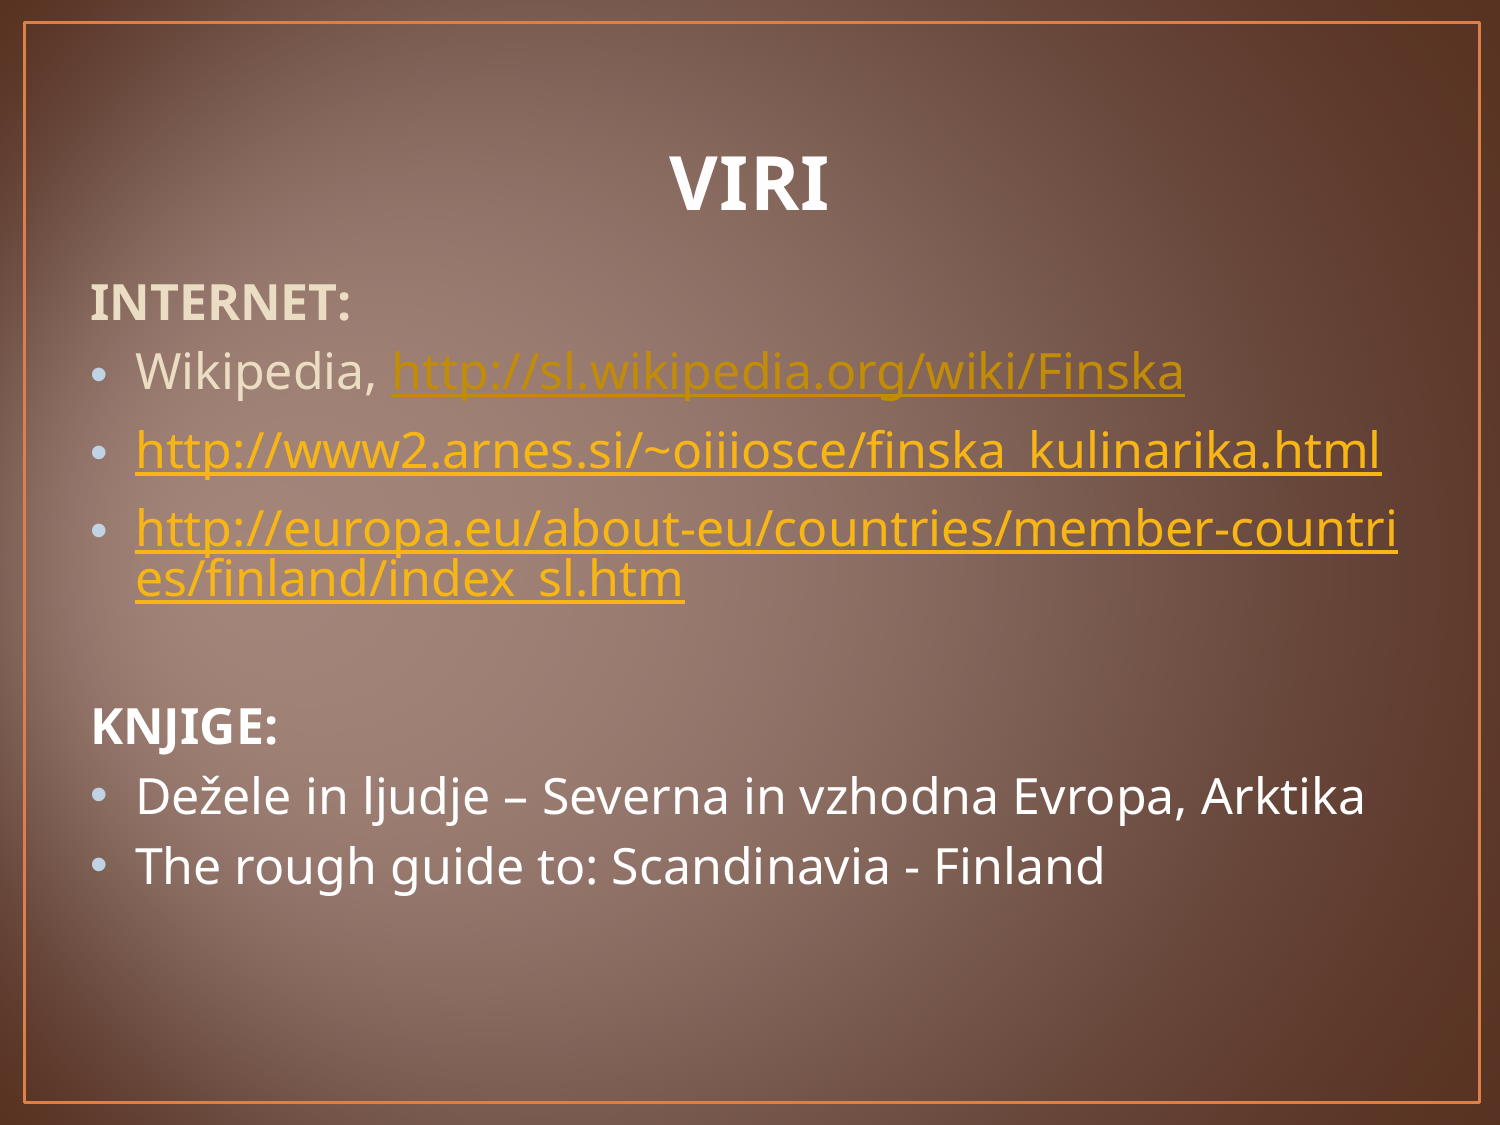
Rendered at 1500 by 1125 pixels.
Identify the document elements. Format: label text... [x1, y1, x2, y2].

title VIRI [75, 45, 1425, 233]
list INTERNET: Wikipedia, http://sl.wikipedia.org/wiki/Finska http://www2.arnes.si/~oiiiosce/finska_kulinarika.html http://europa.eu/about-eu/countries/member-countries/finland/index_sl.htm KNJIGE: Dežele in ljudje – Severna in vzhodna Evropa, Arktika The rough guide to: Scandinavia - Finland [75, 262, 1425, 1005]
picture [0, 0, 1500, 1125]
